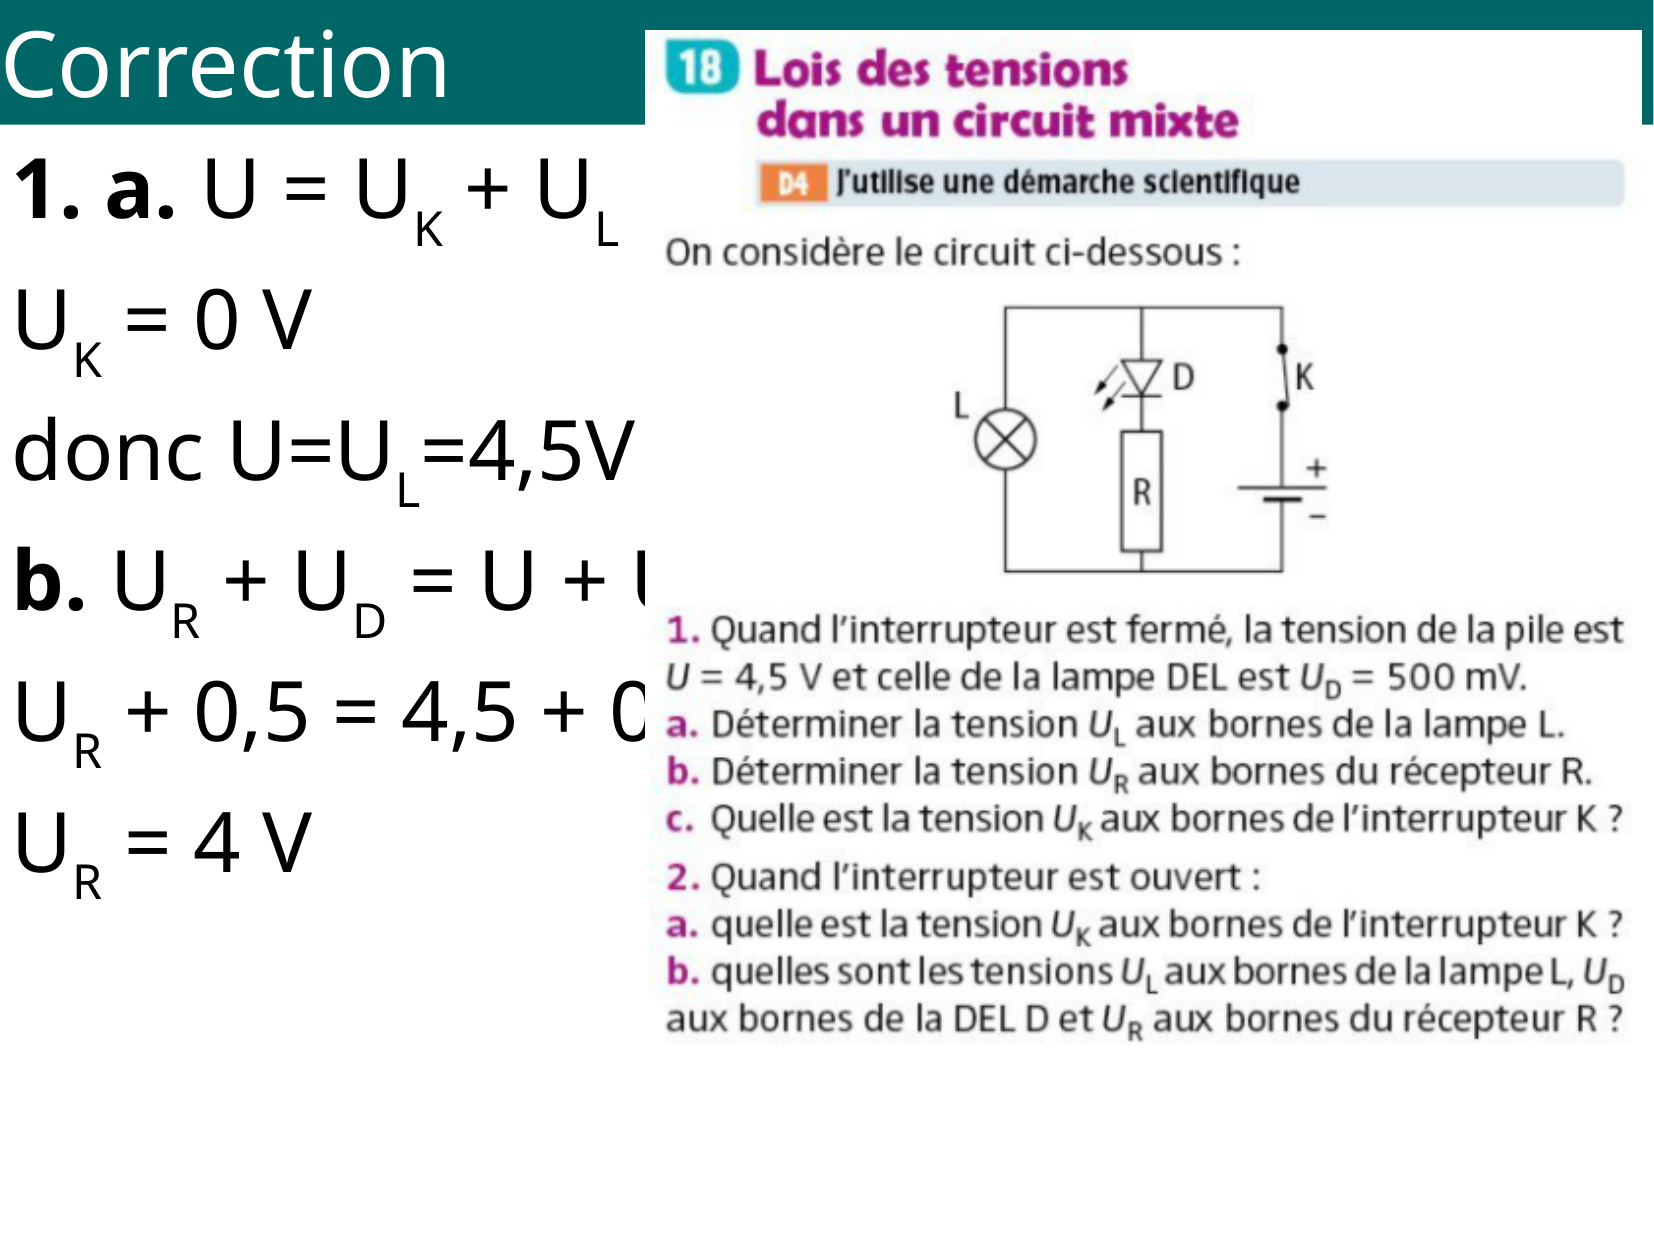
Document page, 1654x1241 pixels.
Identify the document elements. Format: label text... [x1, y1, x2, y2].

subtitle 1. a. U = UK + UL UK = 0 V donc U=UL=4,5V b. UR + UD = U + UK UR + 0,5 = 4,5 + 0 UR = 4 V [11, 129, 1642, 1229]
title Correction [0, 4, 1654, 120]
picture [645, 30, 1642, 1063]
